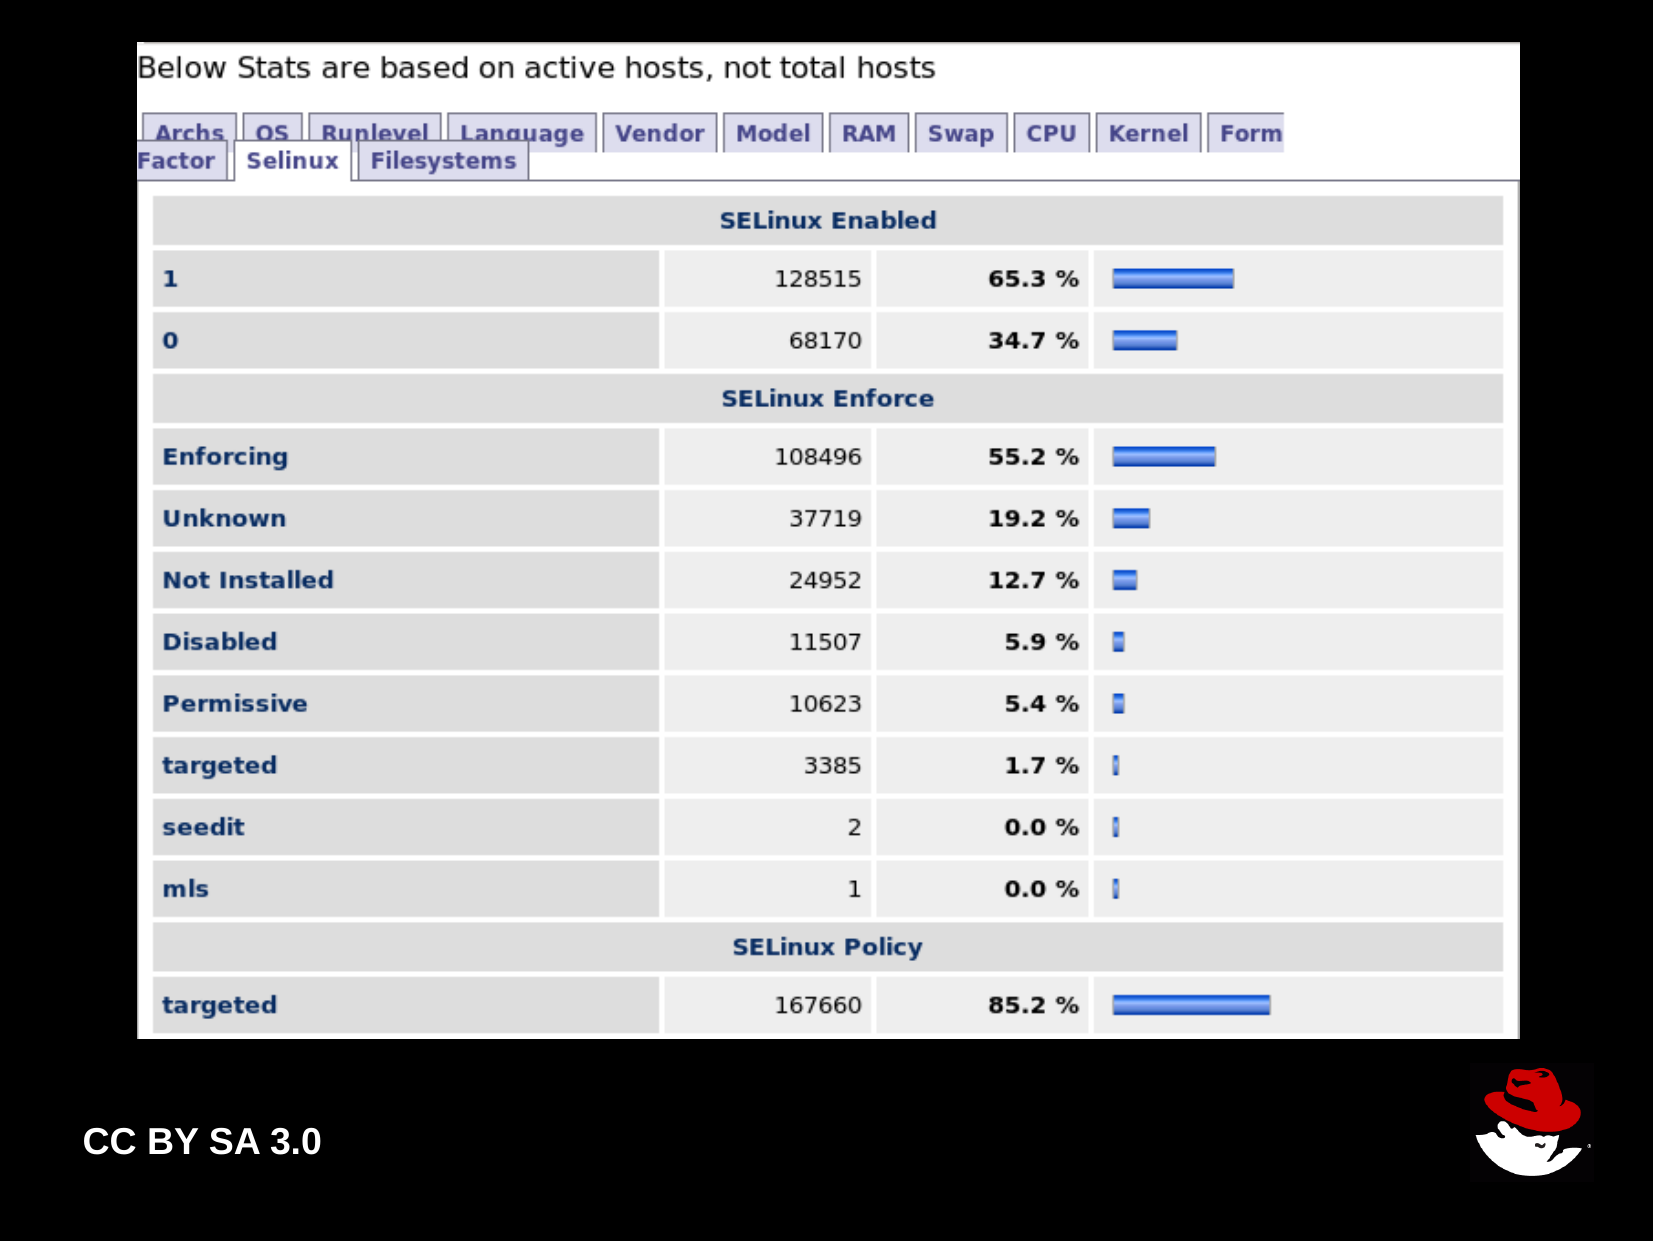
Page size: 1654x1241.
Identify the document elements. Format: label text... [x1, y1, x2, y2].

text_box CC BY SA 3.0 [82, 1109, 1571, 1174]
picture [137, 42, 1520, 1039]
picture [1470, 1063, 1594, 1182]
